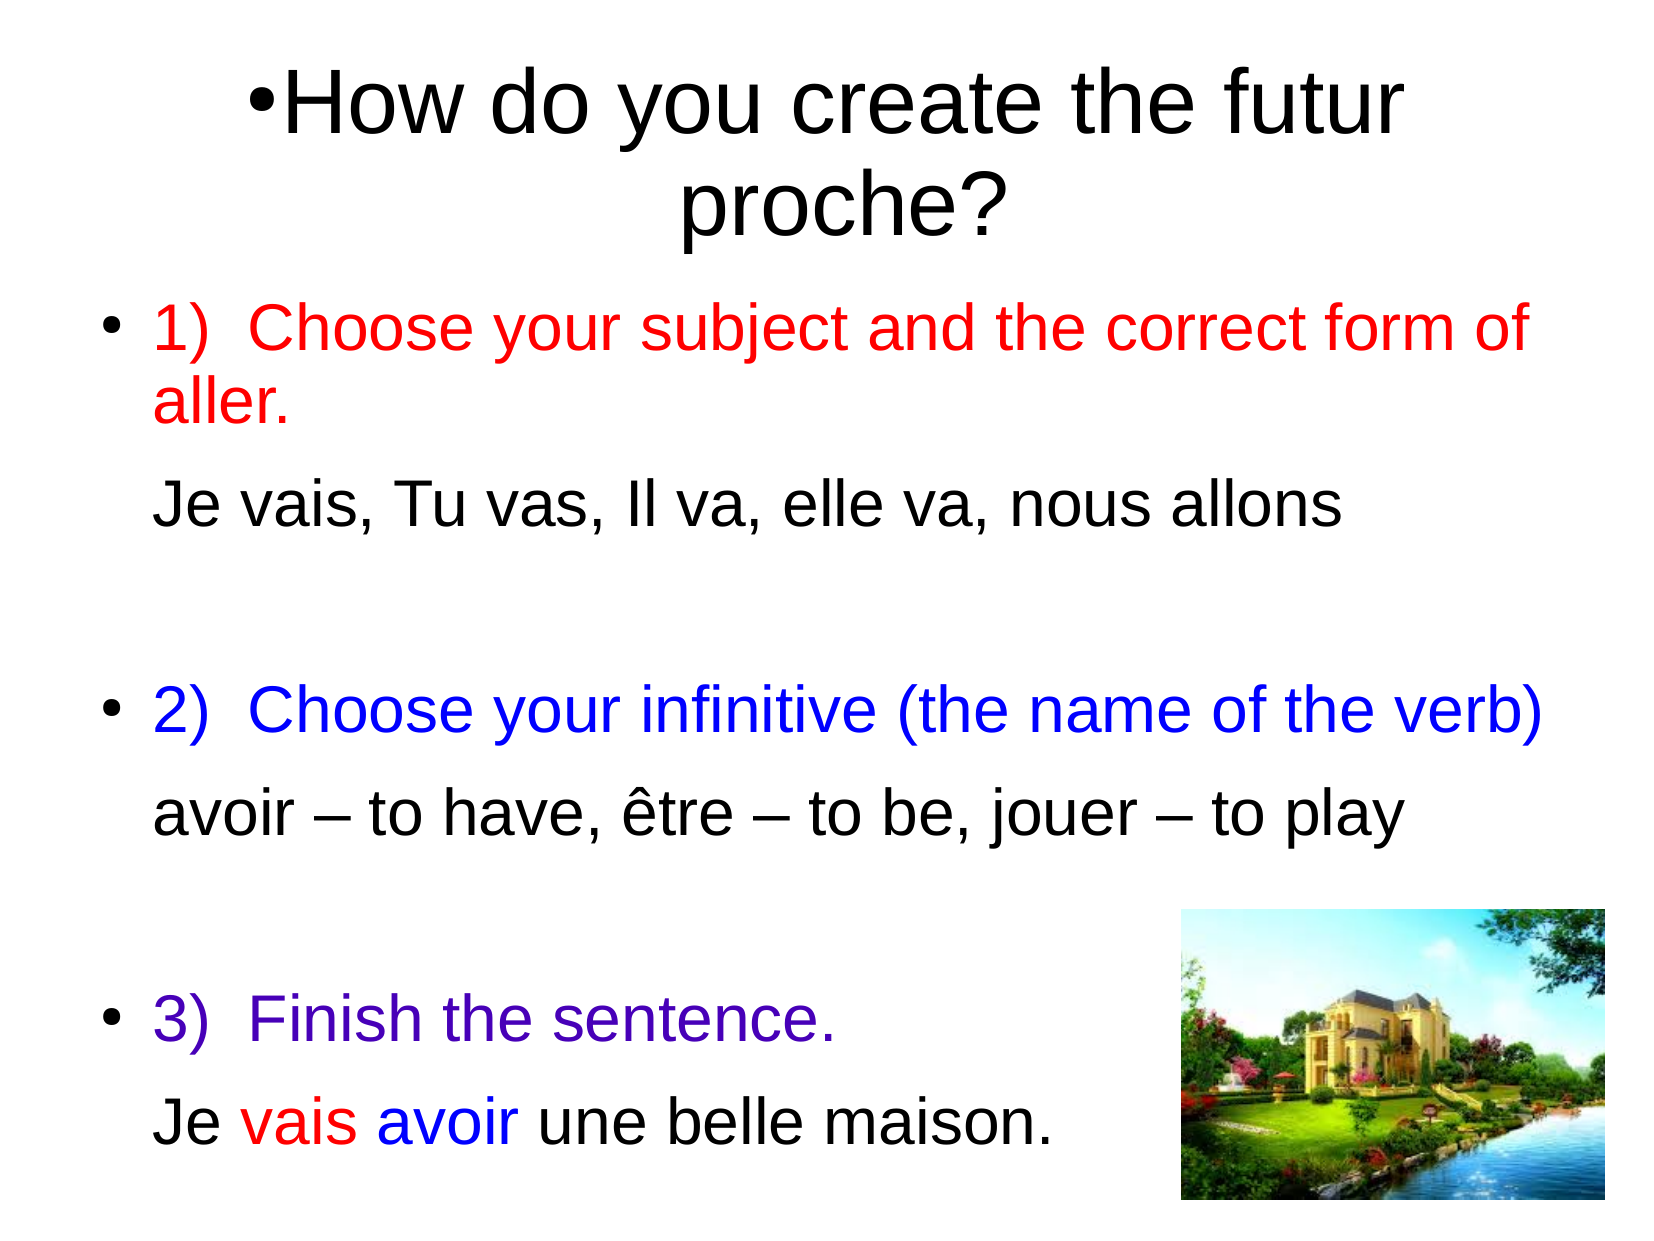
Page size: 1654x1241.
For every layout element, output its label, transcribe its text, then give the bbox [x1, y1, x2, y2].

picture [1181, 909, 1605, 1201]
title How do you create the futur proche? [82, 49, 1571, 257]
list 1) Choose your subject and the correct form of aller. Je vais, Tu vas, Il va, elle va, nous allons 2) Choose your infinitive (the name of the verb) avoir – to have, être – to be, jouer – to play 3) Finish the sentence. Je vais avoir une belle maison. [82, 290, 1571, 1170]
